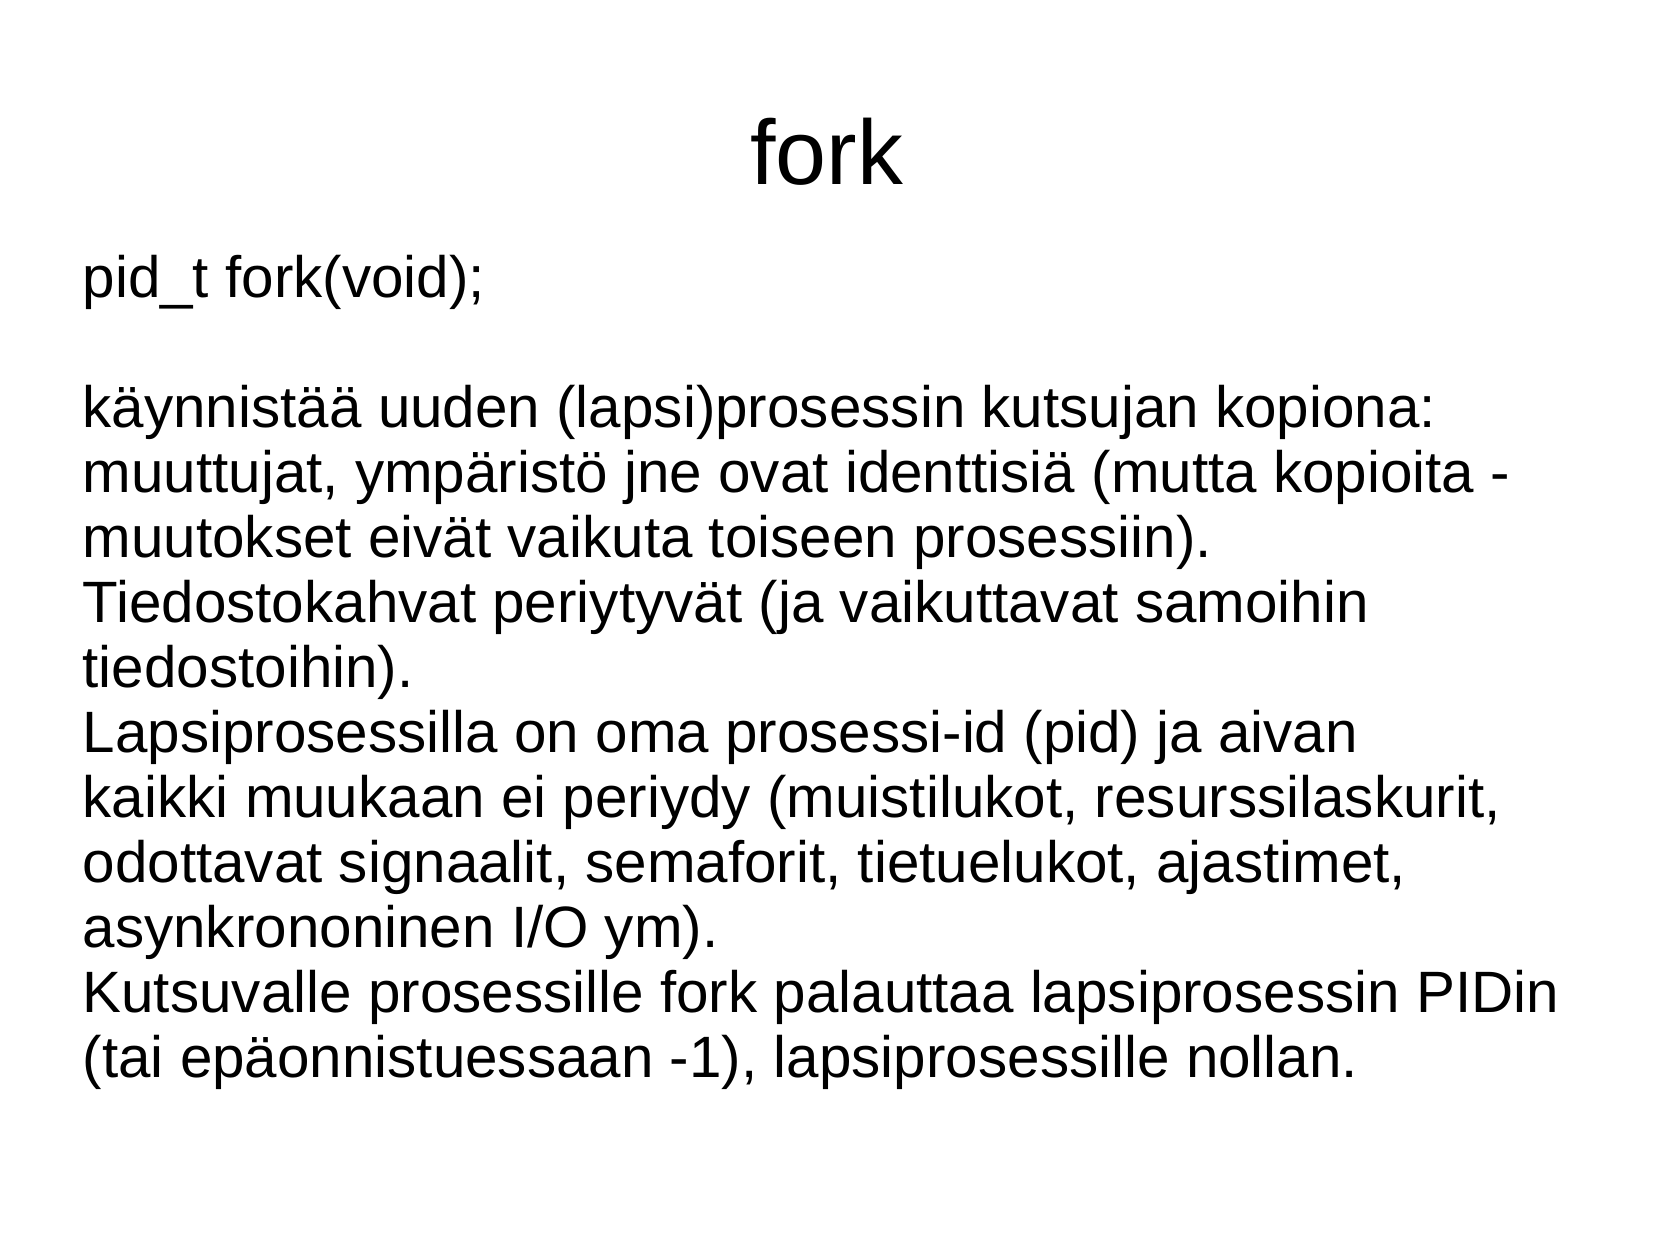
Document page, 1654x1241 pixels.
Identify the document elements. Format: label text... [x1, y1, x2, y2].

subtitle pid_t fork(void); käynnistää uuden (lapsi)prosessin kutsujan kopiona: muuttujat, ympäristö jne ovat identtisiä (mutta kopioita - muutokset eivät vaikuta toiseen prosessiin). Tiedostokahvat periytyvät (ja vaikuttavat samoihin tiedostoihin). Lapsiprosessilla on oma prosessi-id (pid) ja aivan kaikki muukaan ei periydy (muistilukot, resurssilaskurit, odottavat signaalit, semaforit, tietuelukot, ajastimet, asynkrononinen I/O ym). Kutsuvalle prosessille fork palauttaa lapsiprosessin PIDin (tai epäonnistuessaan -1), lapsiprosessille nollan. [82, 244, 1571, 1155]
title fork [82, 56, 1571, 244]
